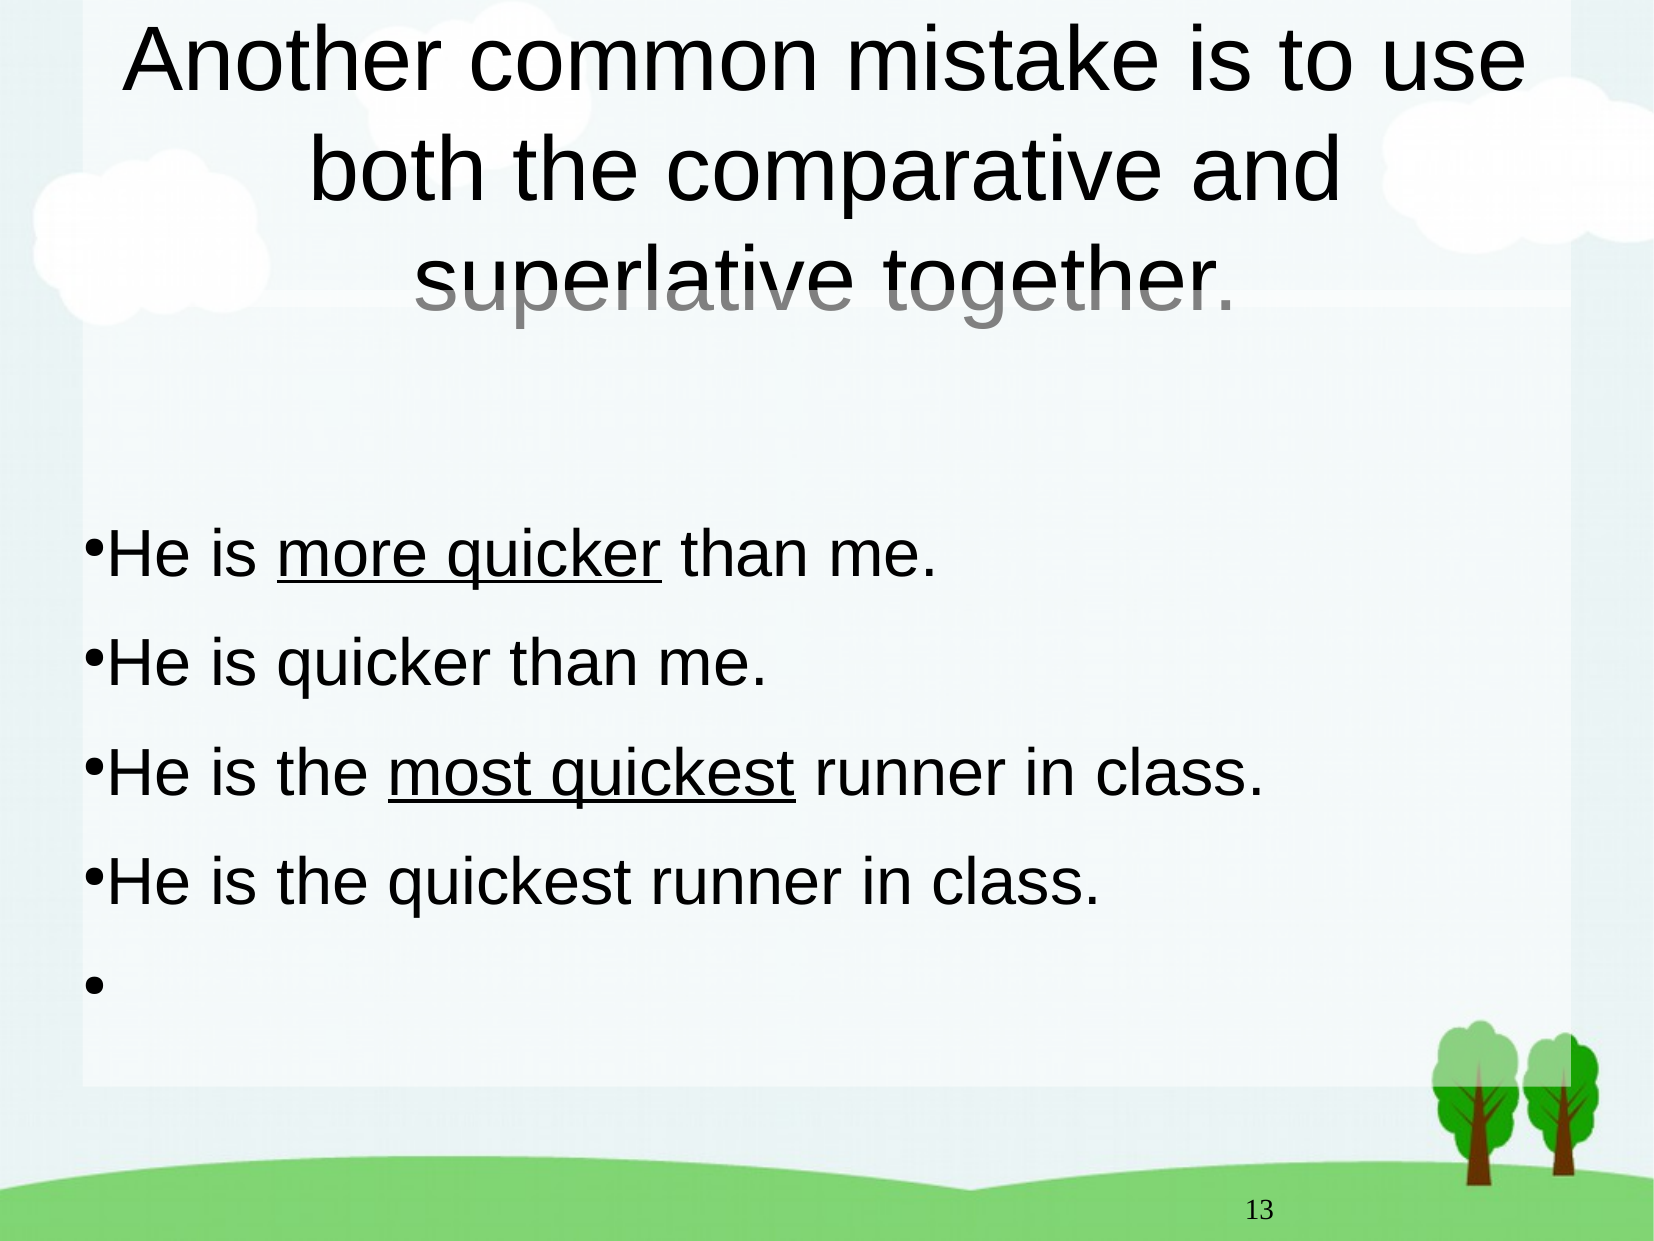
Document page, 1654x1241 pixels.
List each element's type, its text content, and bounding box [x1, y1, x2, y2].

title Another common mistake is to use both the comparative and superlative together. [82, 0, 1571, 290]
text_box [1244, 1190, 1630, 1241]
list He is more quicker than me. He is quicker than me. He is the most quickest runner in class. He is the quickest runner in class. [82, 290, 1571, 1087]
